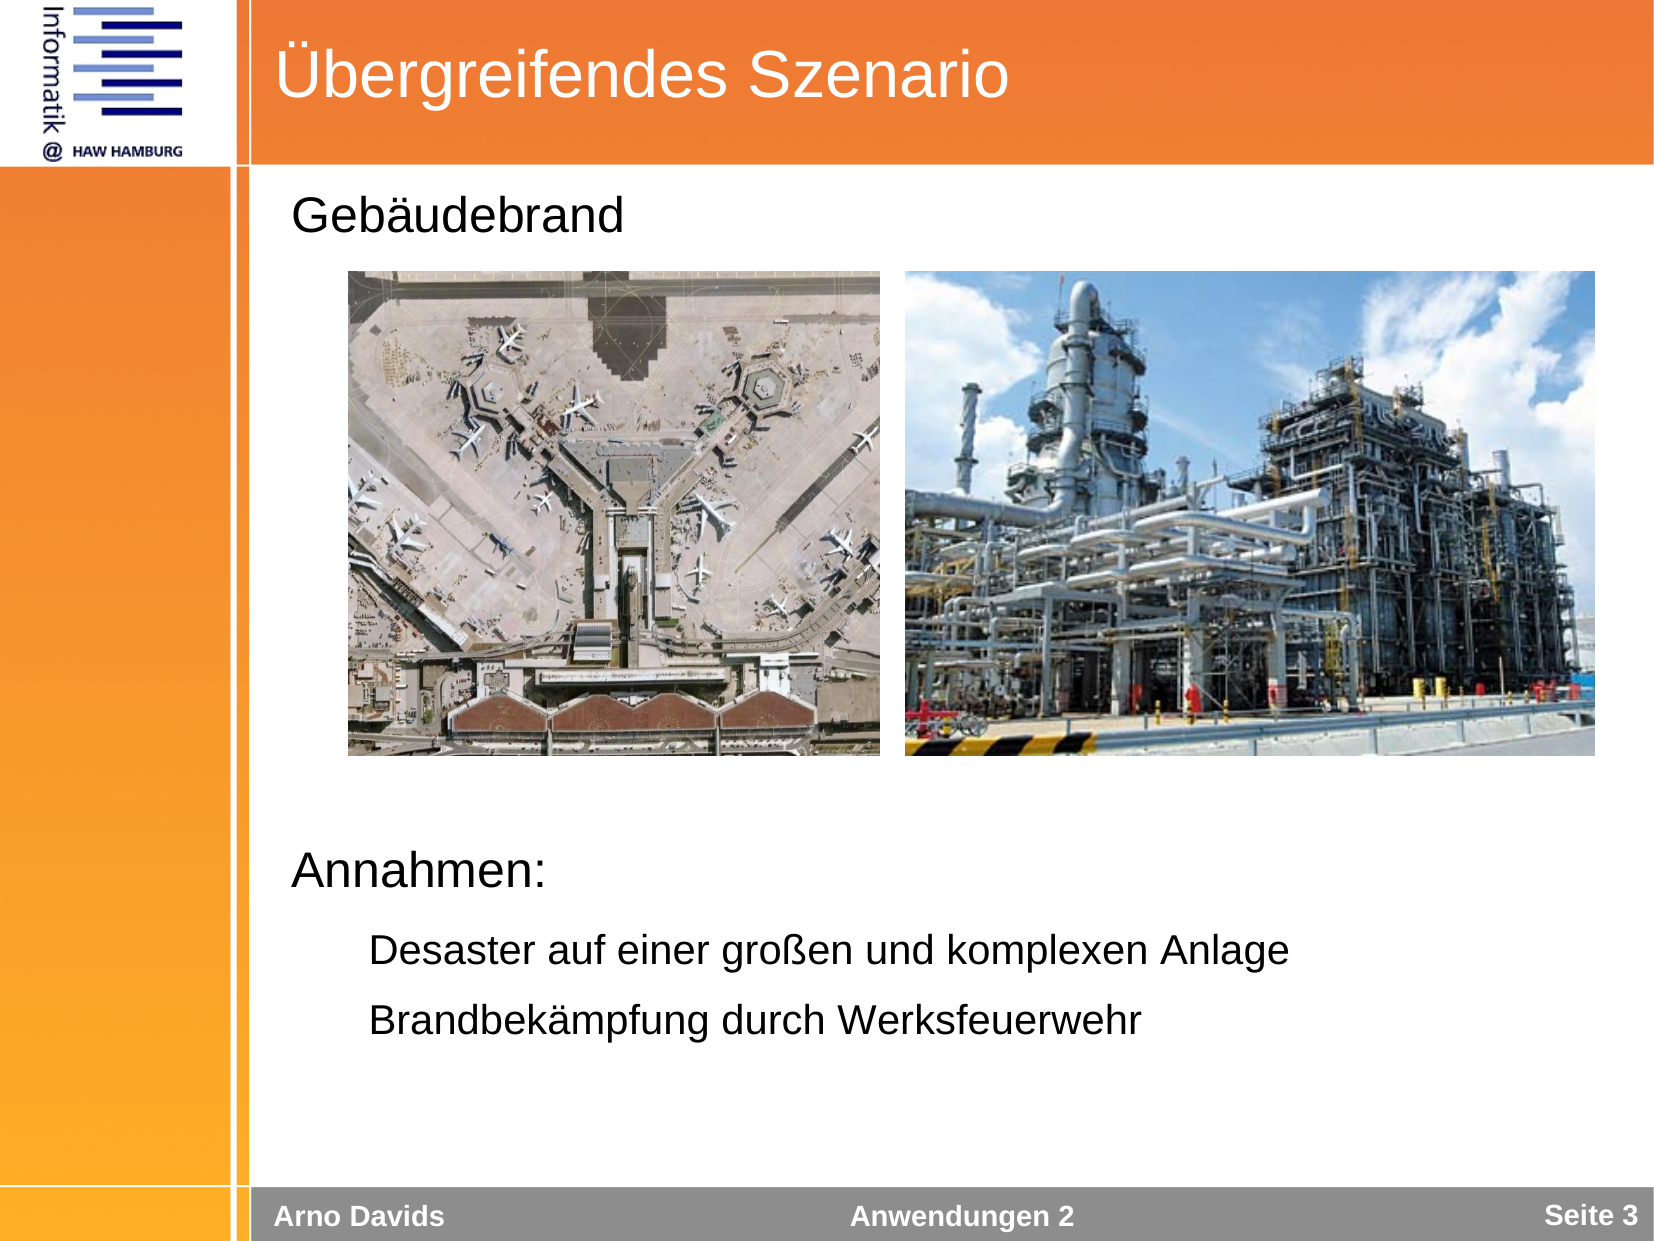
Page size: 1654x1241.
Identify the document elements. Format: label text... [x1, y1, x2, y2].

title Übergreifendes Szenario [274, 11, 1651, 137]
list Gebäudebrand Annahmen: Desaster auf einer großen und komplexen Anlage Brandbekämpfung durch Werksfeuerwehr [274, 187, 1576, 1175]
picture [0, 0, 1654, 1241]
picture [43, 5, 186, 162]
